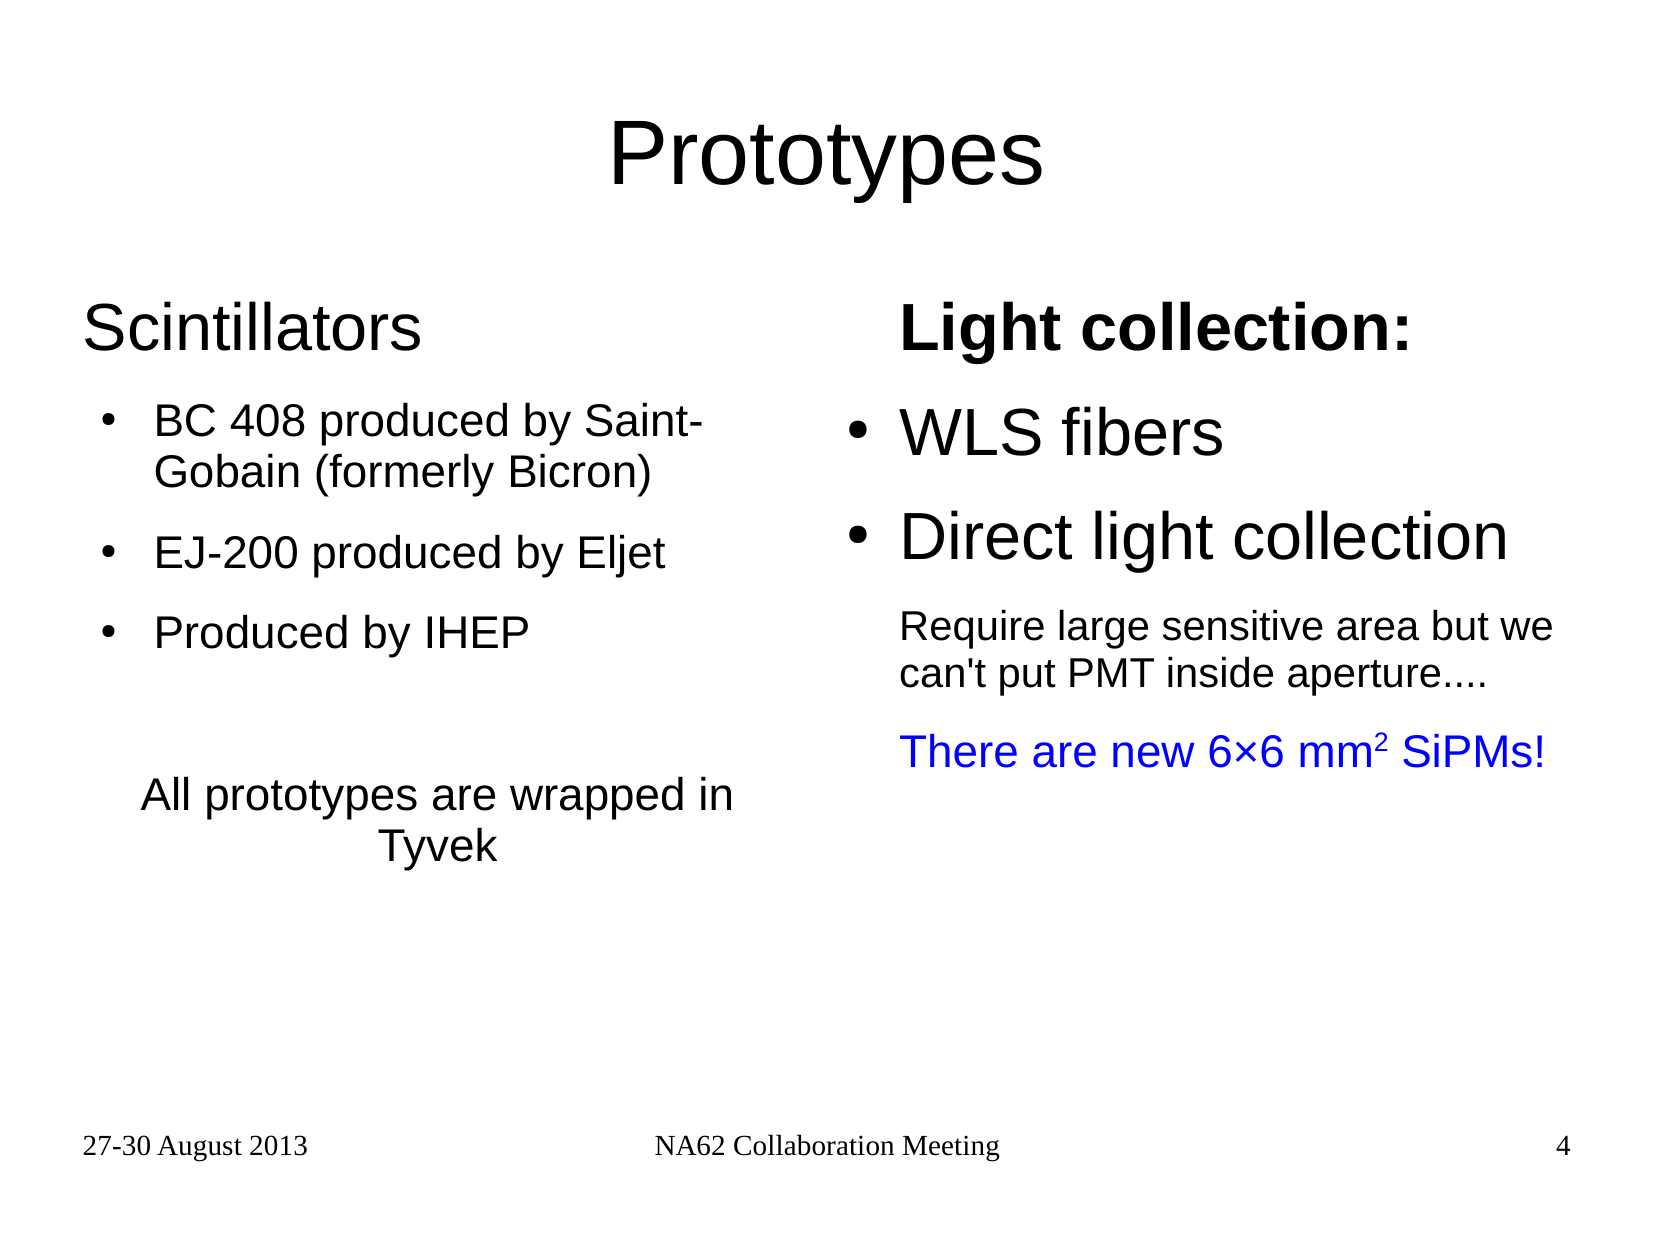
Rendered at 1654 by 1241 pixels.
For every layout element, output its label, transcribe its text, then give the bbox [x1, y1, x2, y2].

list Light collection: WLS fibers Direct light collection Require large sensitive area but we can't put PMT inside aperture.... There are new 6×6 mm2 SiPMs! [828, 290, 1561, 1010]
list Scintillators BC 408 produced by Saint-Gobain (formerly Bicron) EJ-200 produced by Eljet Produced by IHEP All prototypes are wrapped in Tyvek [82, 290, 793, 1010]
title Prototypes [82, 49, 1571, 257]
